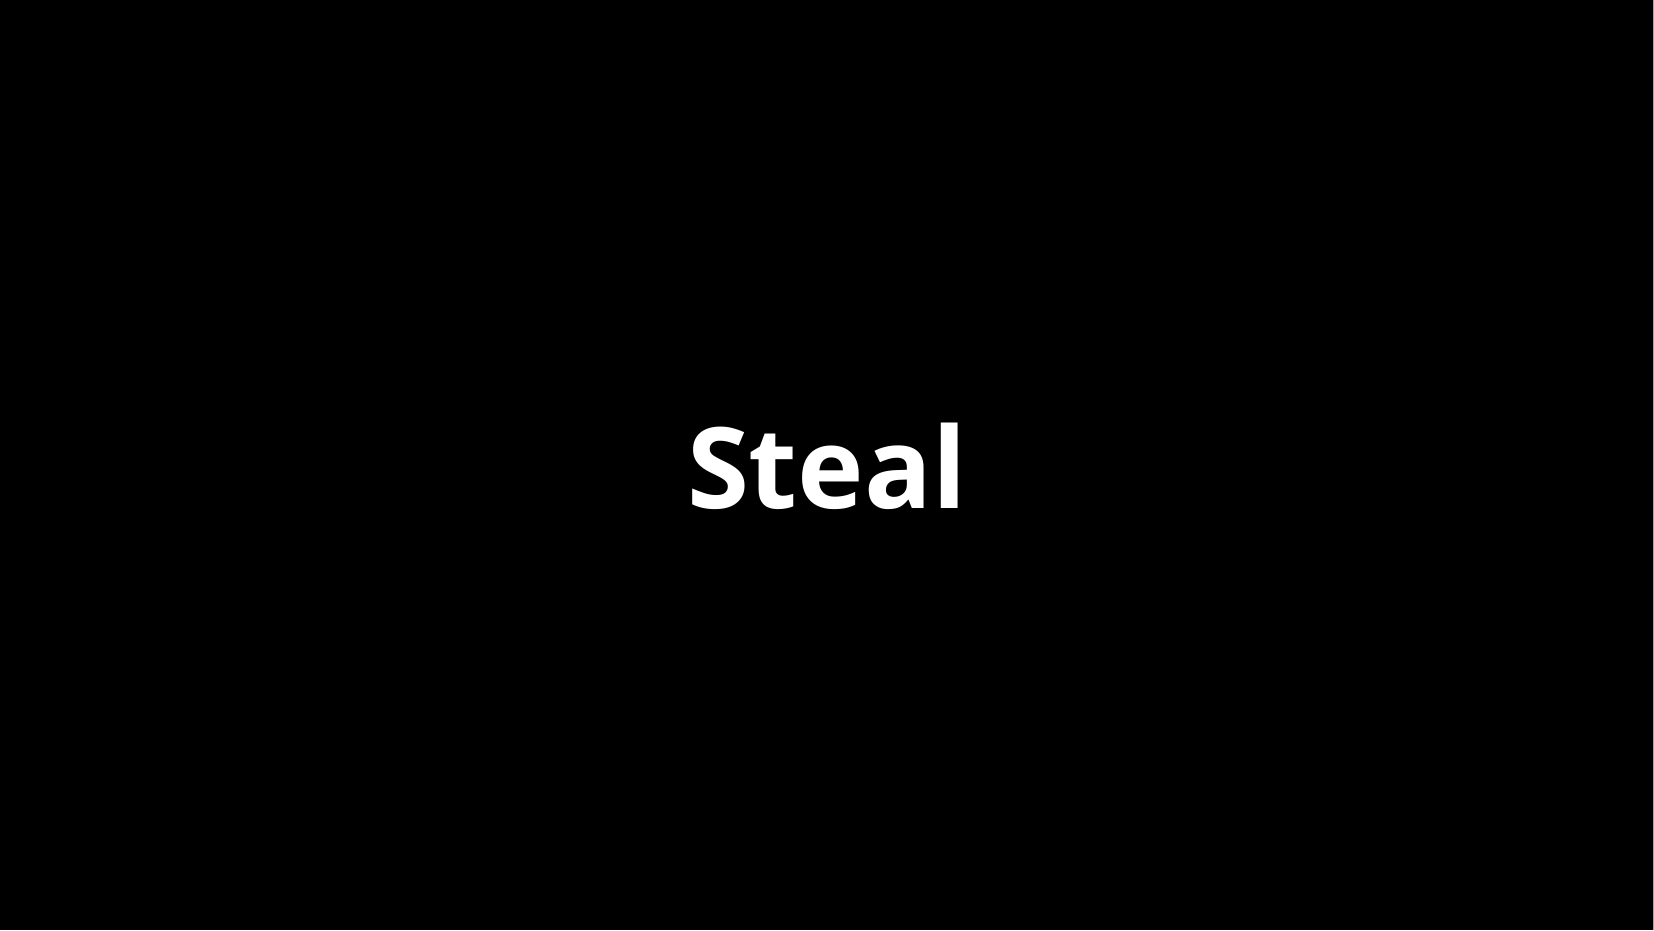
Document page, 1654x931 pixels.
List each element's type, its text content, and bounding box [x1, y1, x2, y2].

title Steal [82, 323, 1571, 607]
